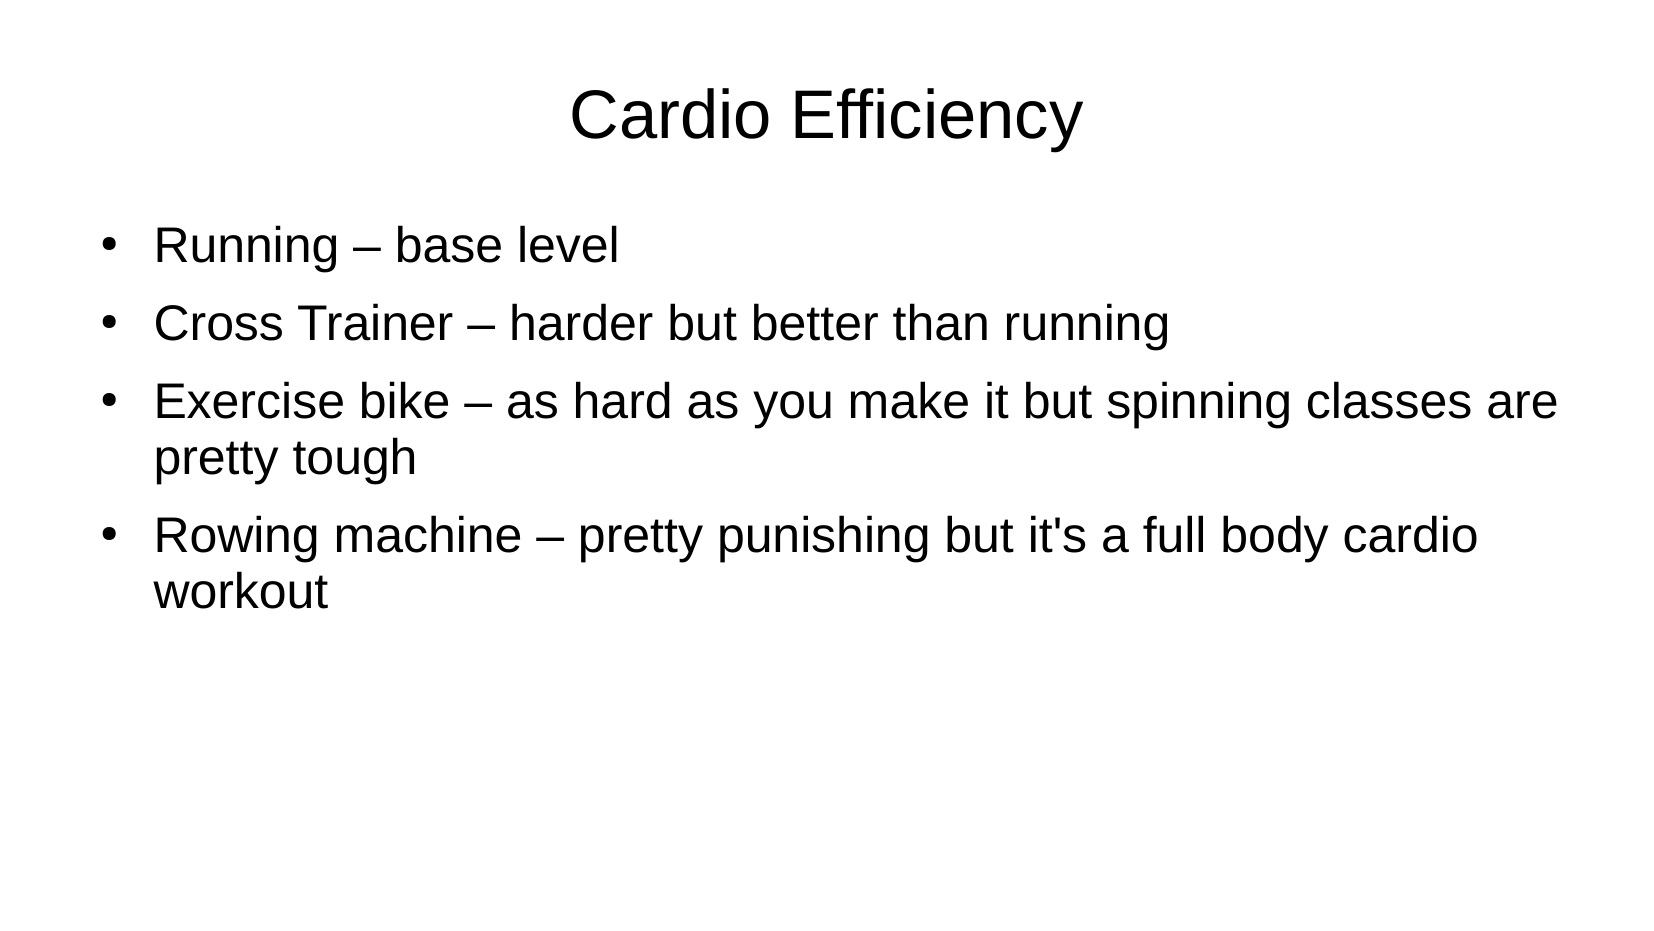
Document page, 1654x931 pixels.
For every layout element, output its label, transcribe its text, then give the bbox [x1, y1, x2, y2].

list Running – base level Cross Trainer – harder but better than running Exercise bike – as hard as you make it but spinning classes are pretty tough Rowing machine – pretty punishing but it's a full body cardio workout [82, 217, 1571, 758]
title Cardio Efficiency [82, 37, 1571, 193]
